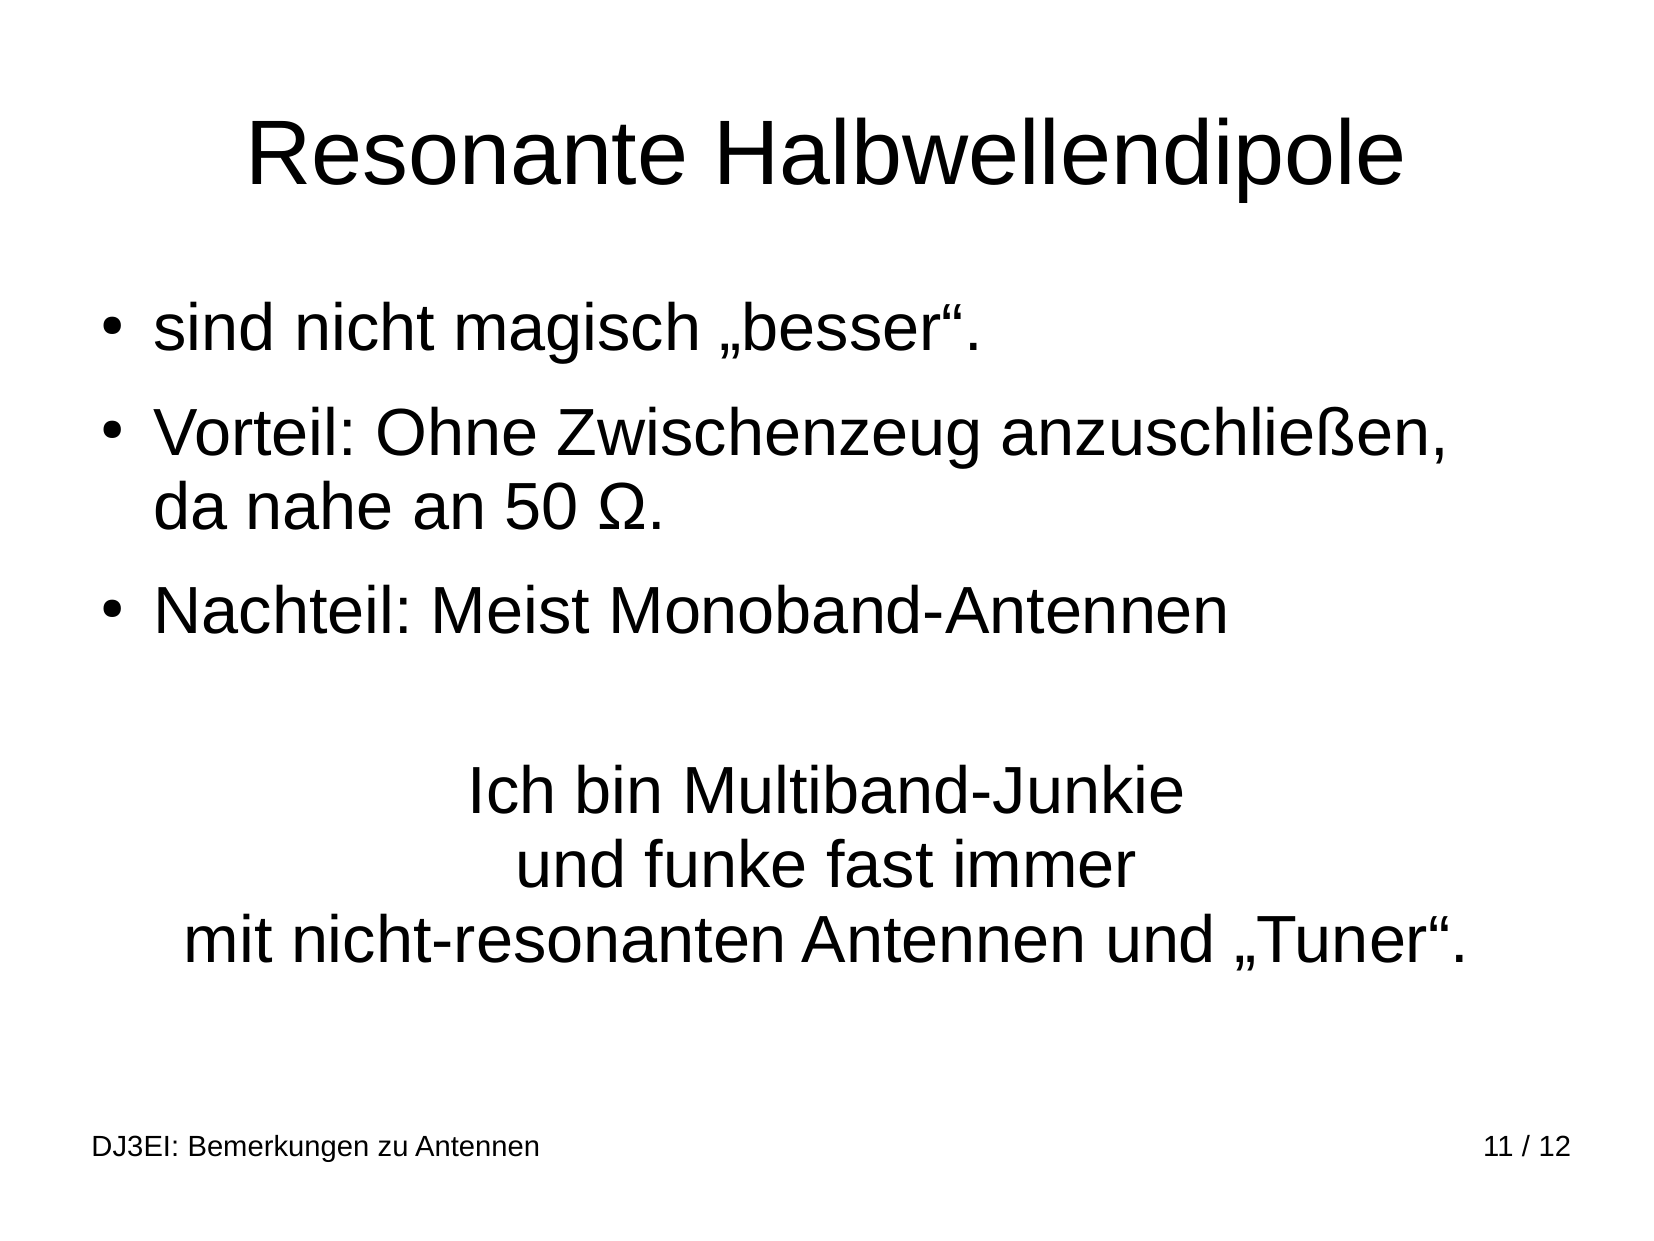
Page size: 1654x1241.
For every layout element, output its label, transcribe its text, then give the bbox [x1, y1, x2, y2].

list sind nicht magisch „besser“. Vorteil: Ohne Zwischenzeug anzuschließen, da nahe an 50 Ω. Nachteil: Meist Monoband-Antennen Ich bin Multiband-Junkie und funke fast immer mit nicht-resonanten Antennen und „Tuner“. [82, 290, 1571, 1010]
title Resonante Halbwellendipole [82, 49, 1571, 257]
